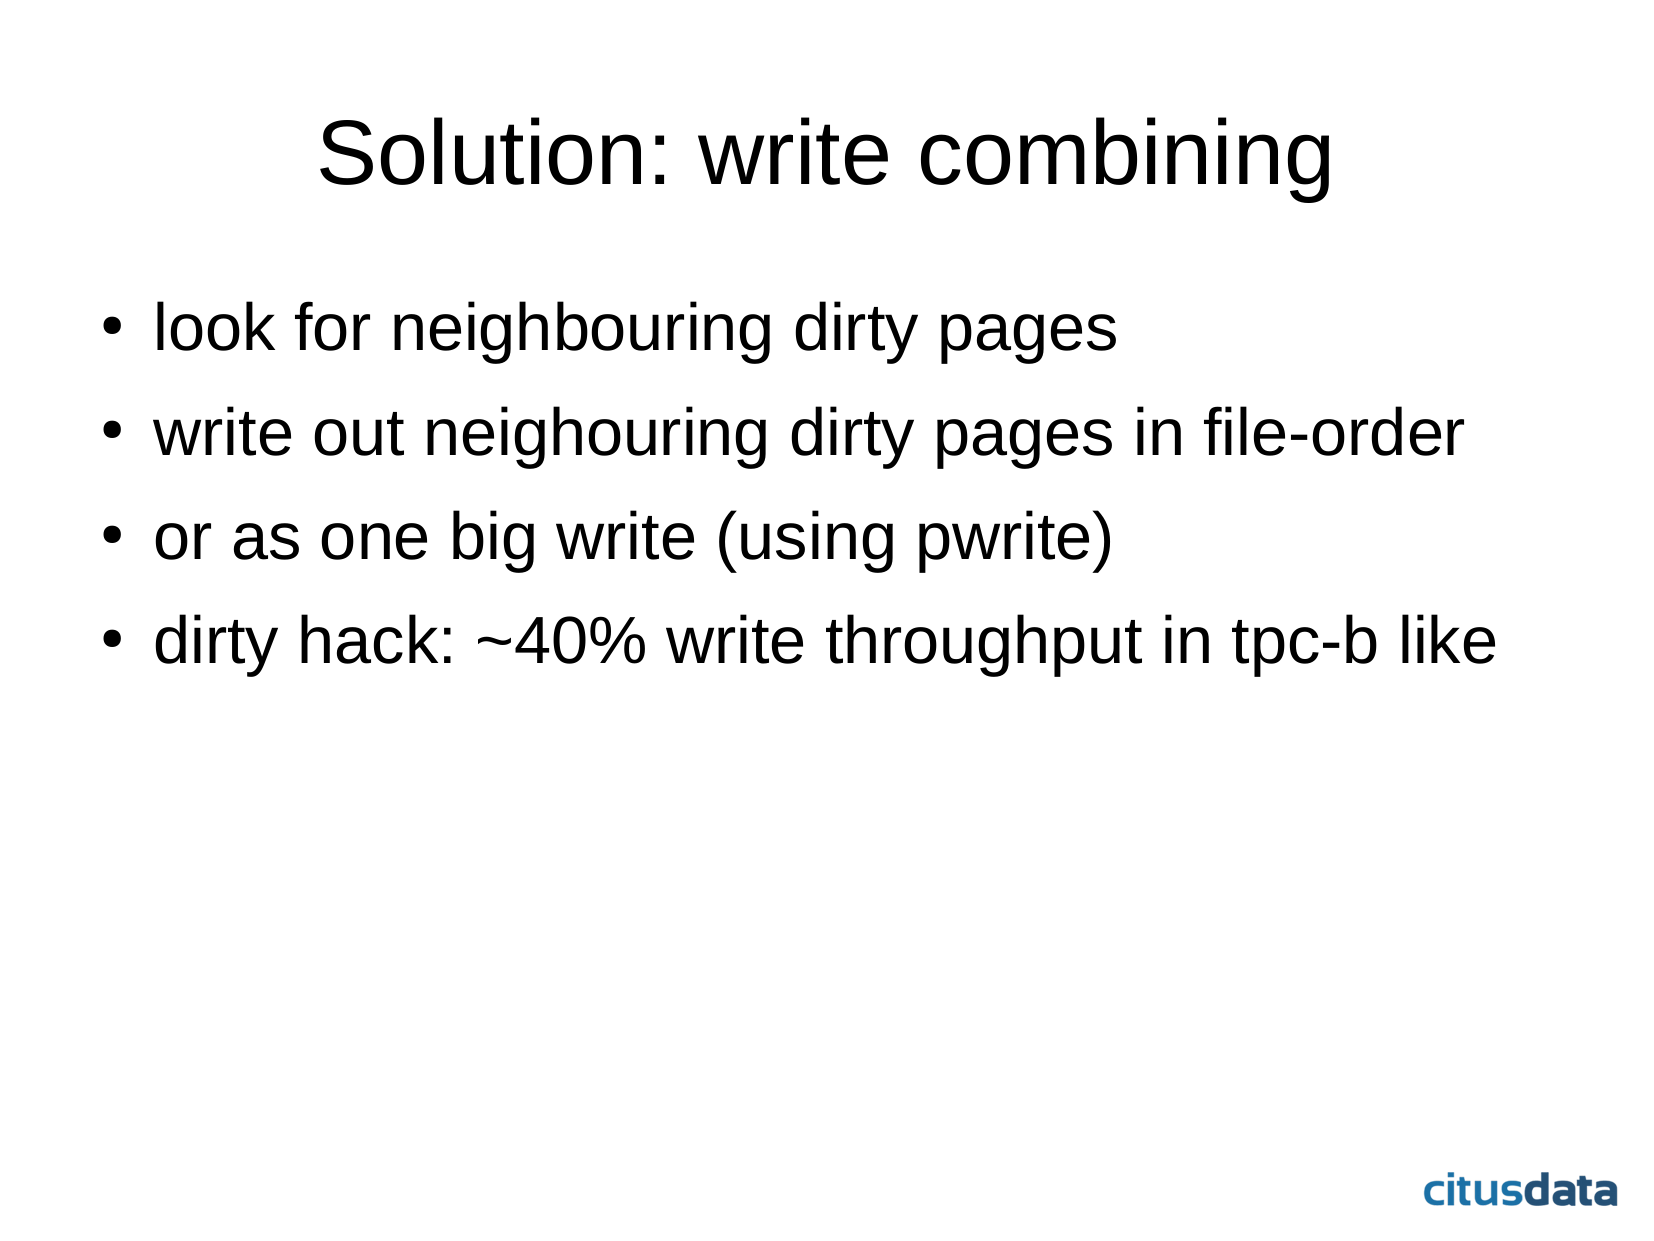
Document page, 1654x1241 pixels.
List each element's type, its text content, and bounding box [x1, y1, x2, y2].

picture [1420, 1167, 1622, 1209]
list look for neighbouring dirty pages write out neighouring dirty pages in file-order or as one big write (using pwrite) dirty hack: ~40% write throughput in tpc-b like [82, 290, 1571, 1096]
title Solution: write combining [82, 49, 1571, 257]
